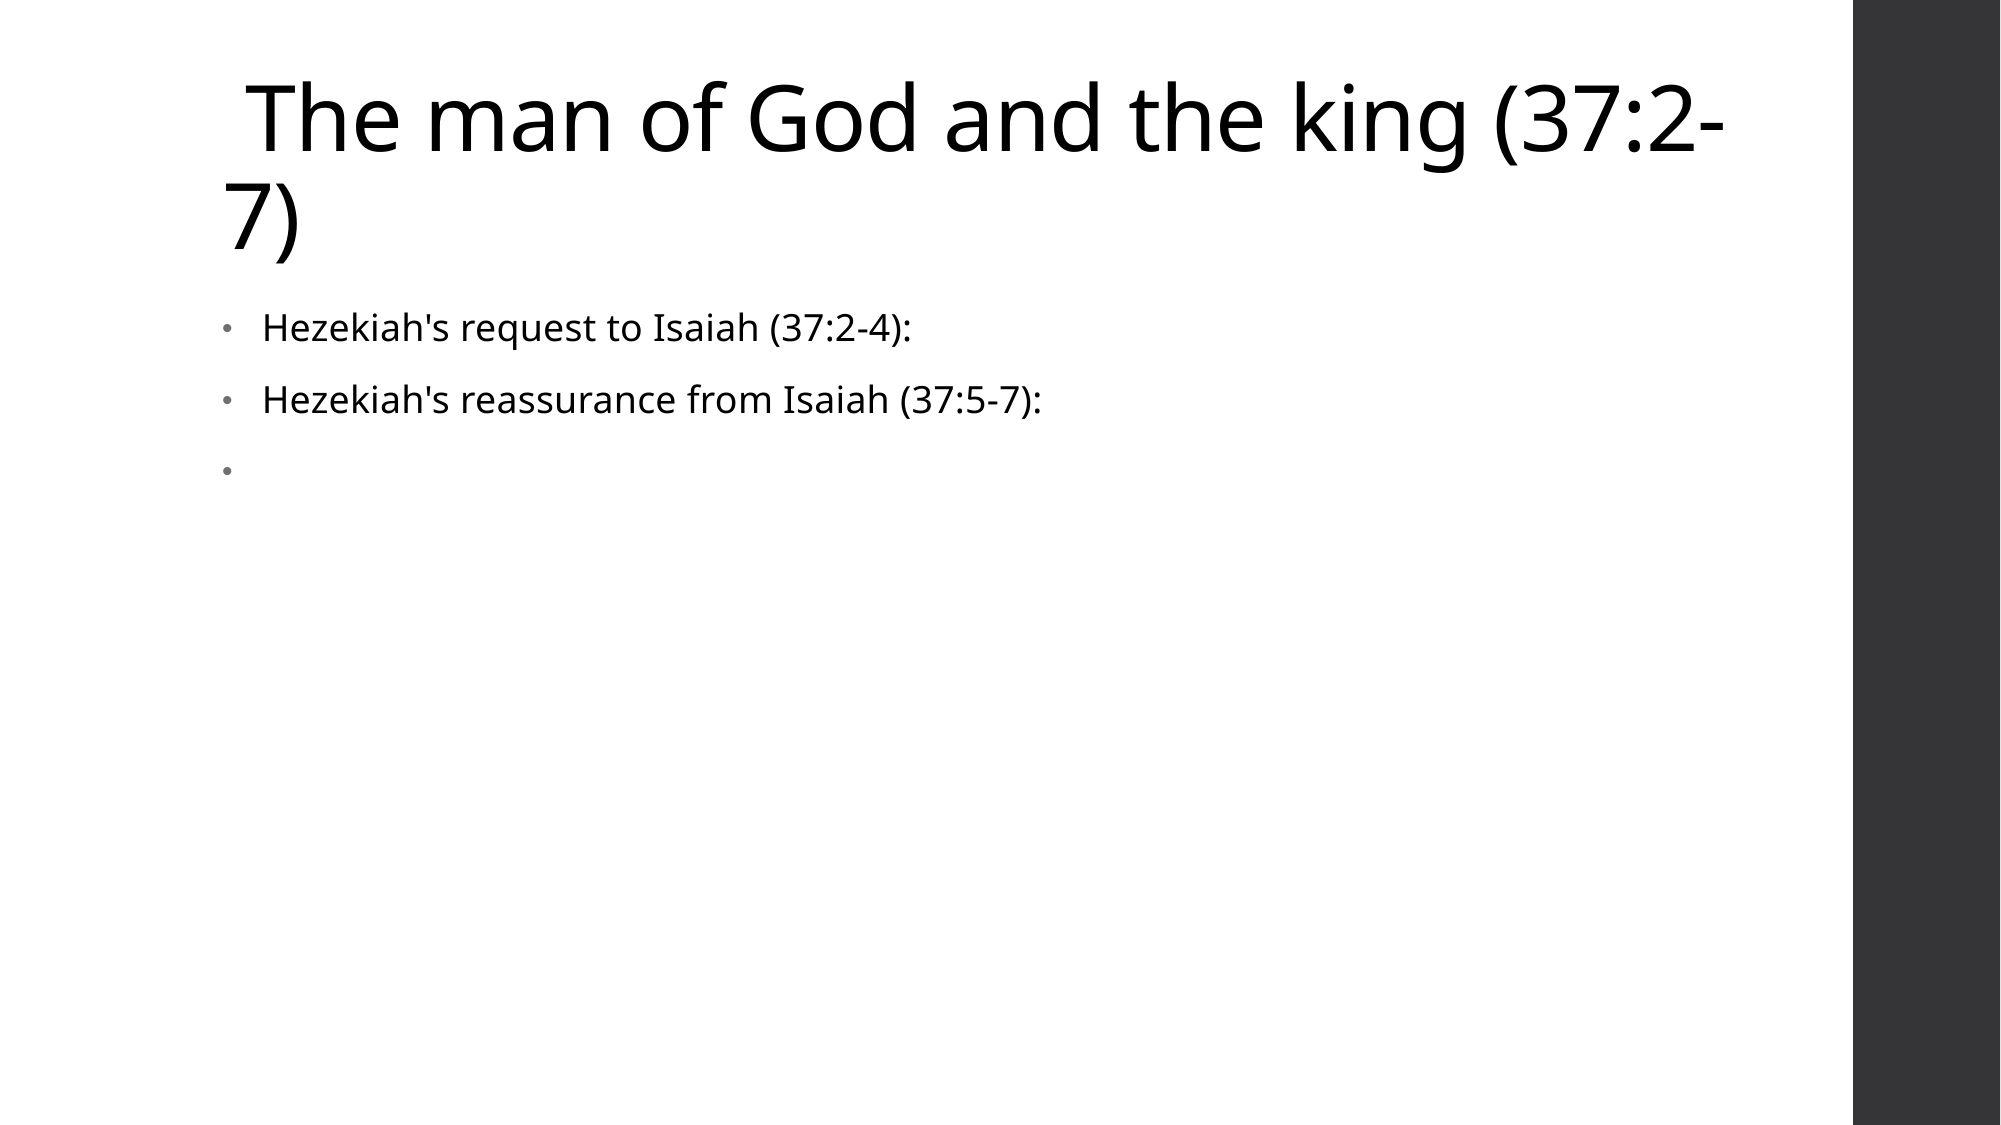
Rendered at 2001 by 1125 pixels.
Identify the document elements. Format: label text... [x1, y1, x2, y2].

title The man of God and the king (37:2-7) [206, 60, 1797, 278]
list Hezekiah's request to Isaiah (37:2-4): Hezekiah's reassurance from Isaiah (37:5-7): [206, 299, 1617, 1014]
